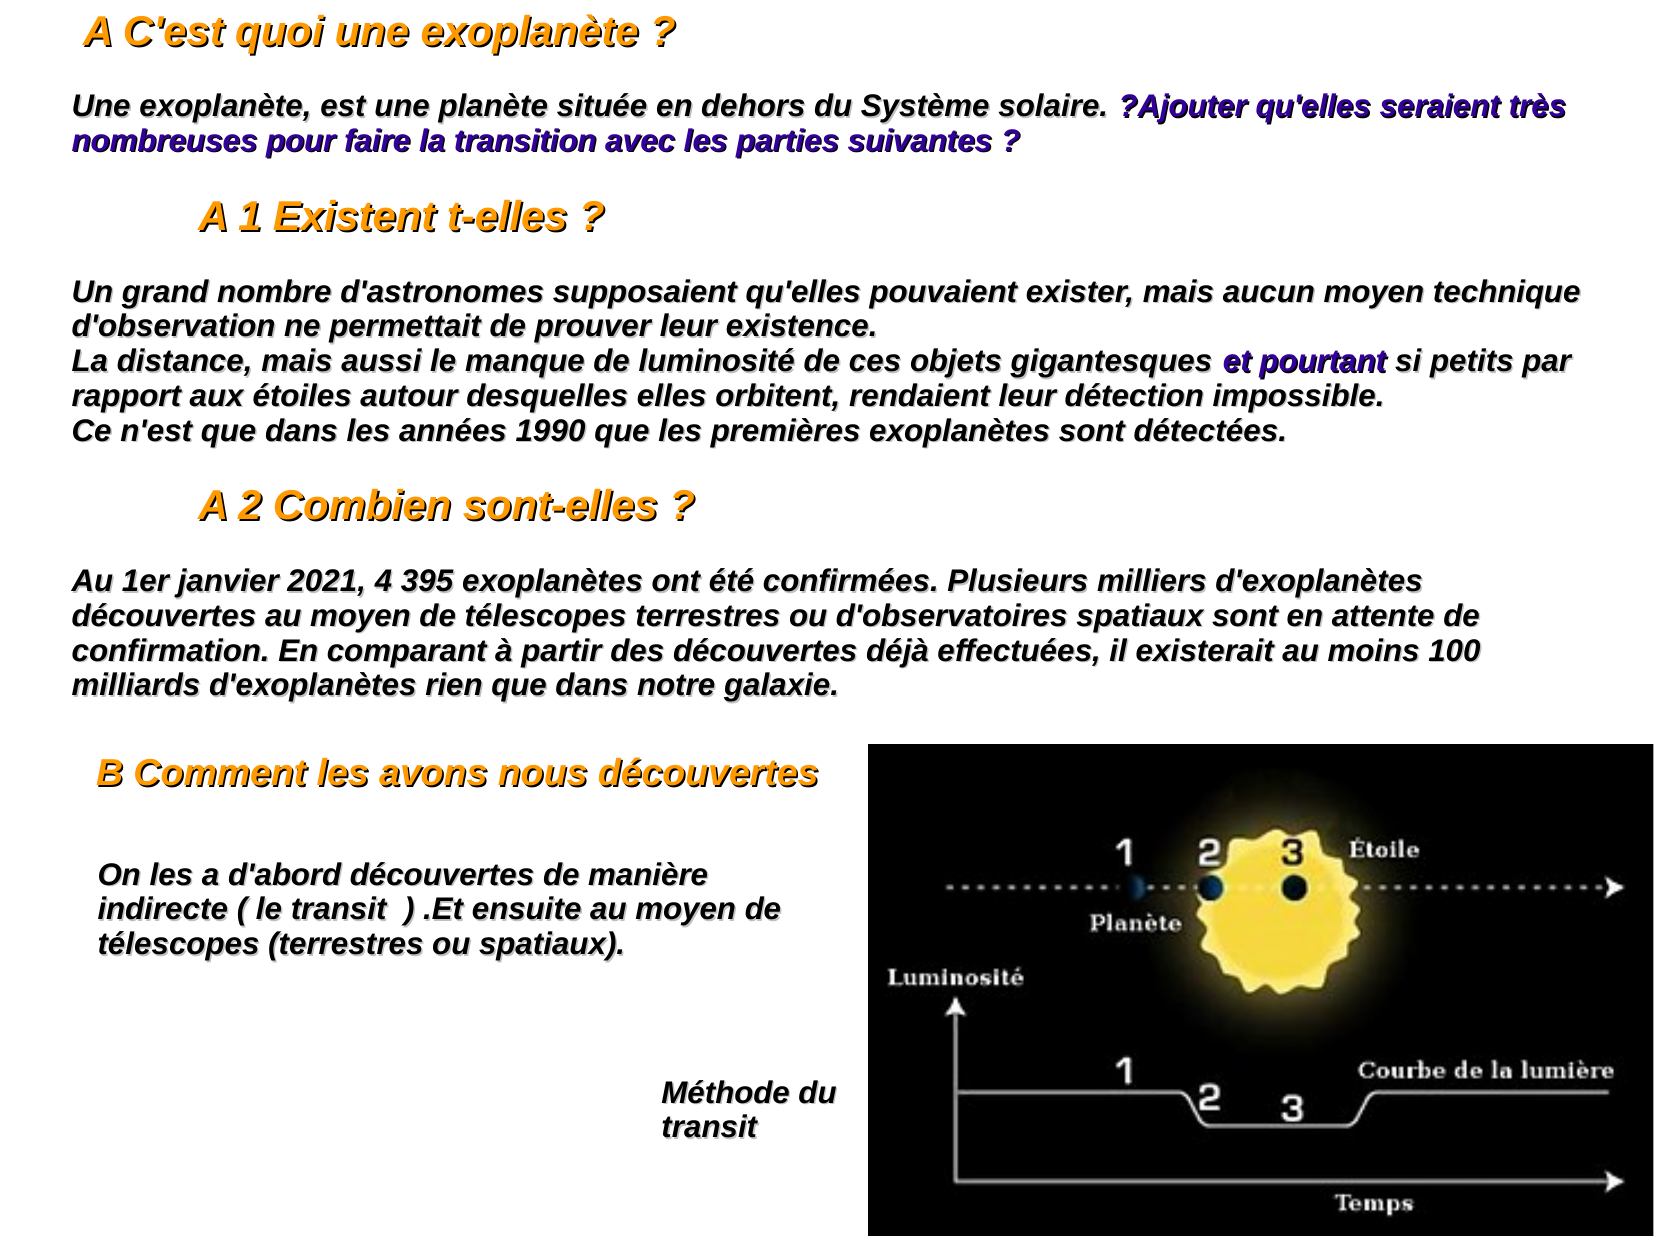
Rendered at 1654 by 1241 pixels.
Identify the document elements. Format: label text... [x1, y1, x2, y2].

text_box B Comment les avons nous découvertes [70, 744, 868, 802]
text_box On les a d'abord découvertes de manière indirecte ( le transit ) .Et ensuite au moyen de télescopes (terrestres ou spatiaux). [82, 849, 851, 969]
text_box Méthode du transit [661, 1074, 851, 1145]
picture [868, 744, 1654, 1236]
text_box A C'est quoi une exoplanète ? Une exoplanète, est une planète située en dehors du Système solaire. ?Ajouter qu'elles seraient très nombreuses pour faire la transition avec les parties suivantes ? A 1 Existent t-elles ? Un grand nombre d'astronomes supposaient qu'elles pouvaient exister, mais aucun moyen technique d'observation ne permettait de prouver leur existence. La distance, mais aussi le manque de luminosité de ces objets gigantesques et pourtant si petits par rapport aux étoiles autour desquelles elles orbitent, rendaient leur détection impossible. Ce n'est que dans les années 1990 que les premières exoplanètes sont détectées. A 2 Combien sont-elles ? Au 1er janvier 2021, 4 395 exoplanètes ont été confirmées. Plusieurs milliers d'exoplanètes découvertes au moyen de télescopes terrestres ou d'observatoires spatiaux sont en attente de confirmation. En comparant à partir des découvertes déjà effectuées, il existerait au moins 100 milliards d'exoplanètes rien que dans notre galaxie. [56, 0, 1630, 745]
